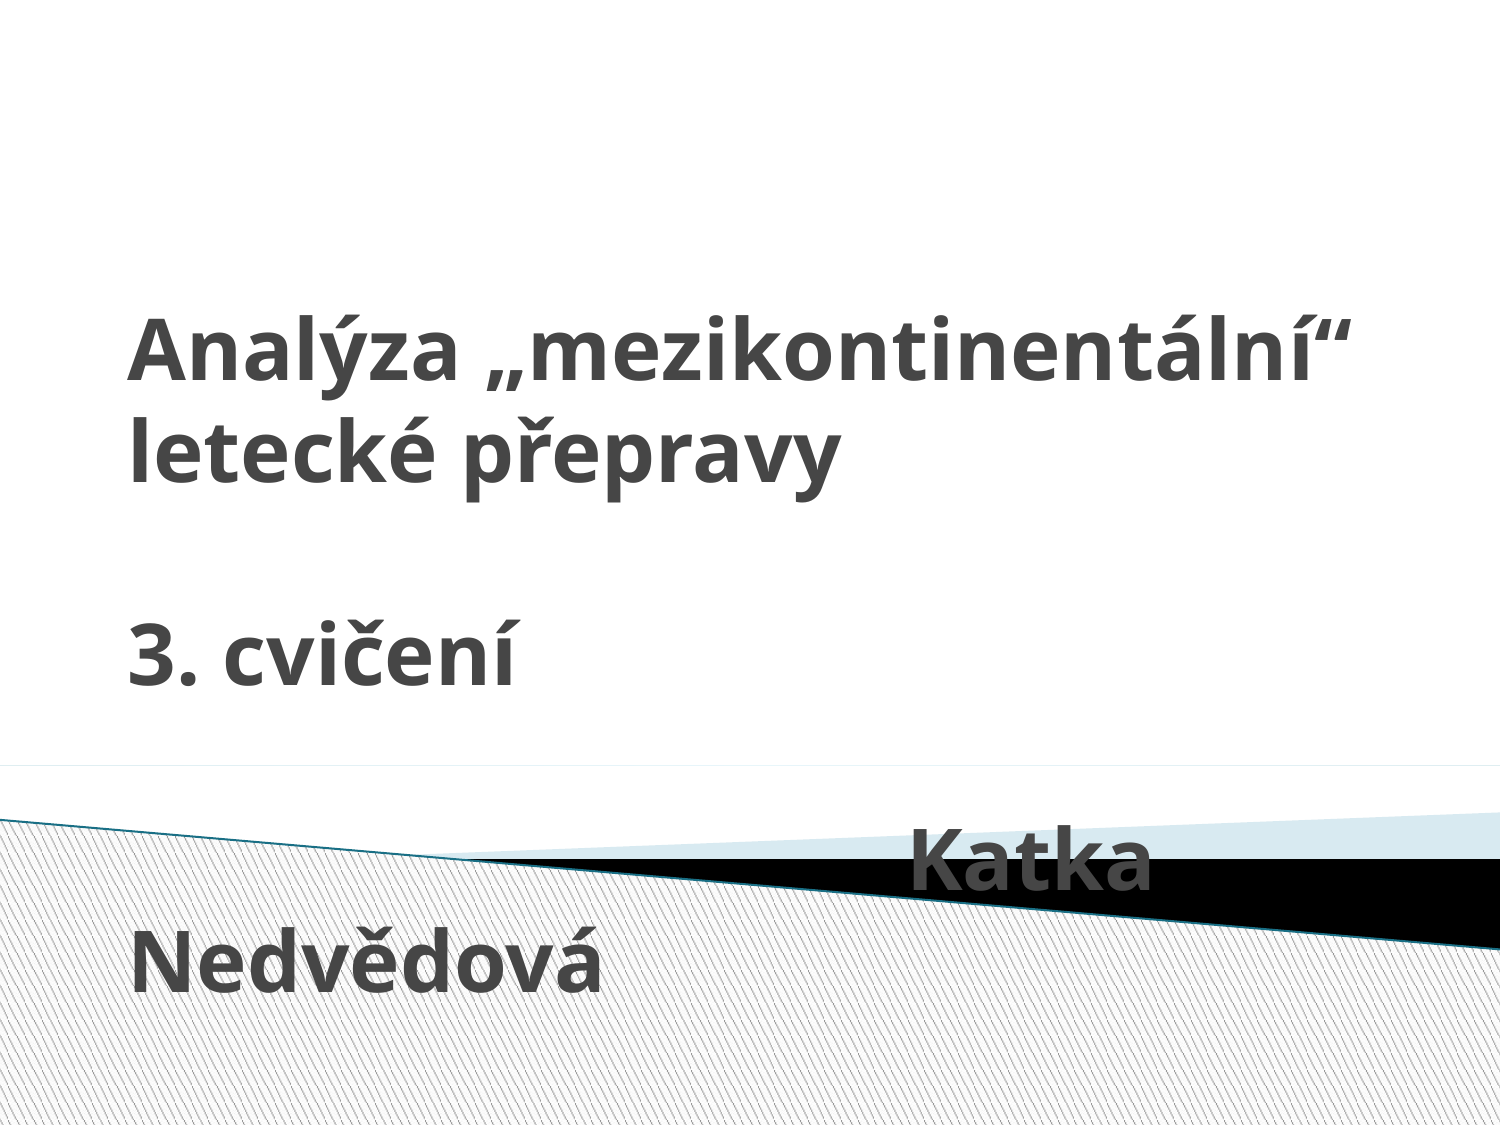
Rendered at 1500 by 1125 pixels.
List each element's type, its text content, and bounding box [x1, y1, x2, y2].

subtitle 3. cvičení Katka Nedvědová [112, 592, 1388, 790]
picture [0, 821, 1500, 1125]
title Analýza „mezikontinentální“ letecké přepravy [112, 287, 1388, 588]
